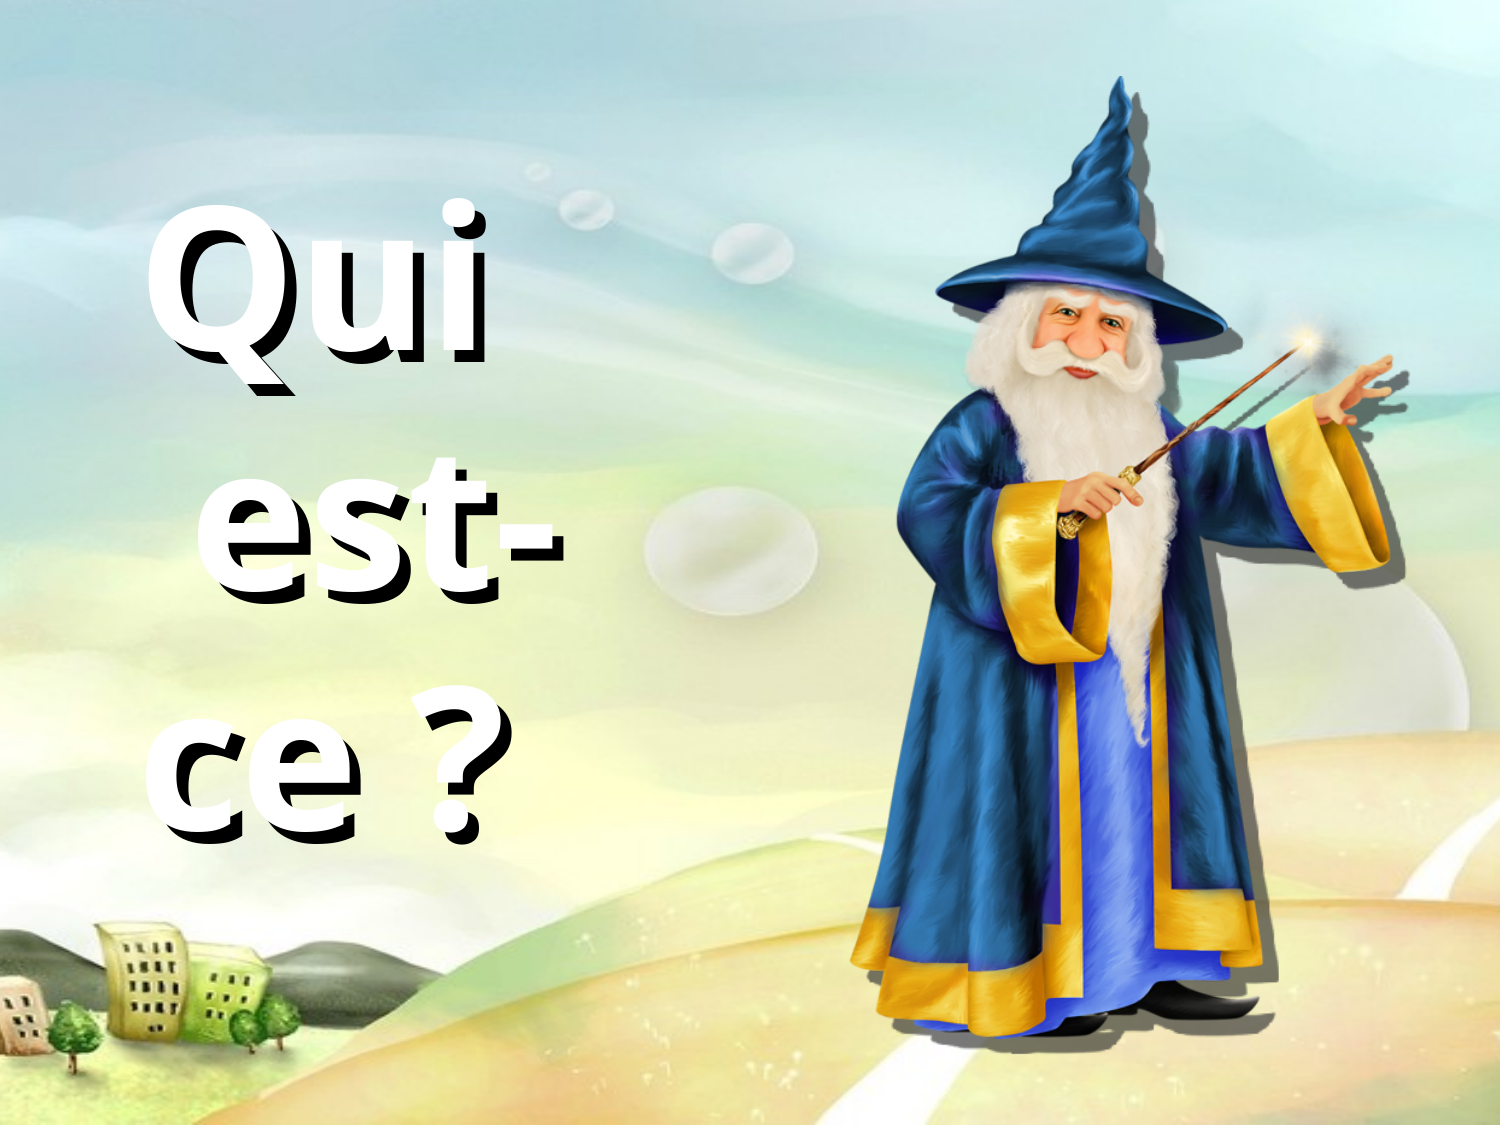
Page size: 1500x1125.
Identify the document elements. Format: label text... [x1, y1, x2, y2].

picture [0, 0, 1500, 1125]
text_box Qui est-ce ? [123, 143, 821, 879]
